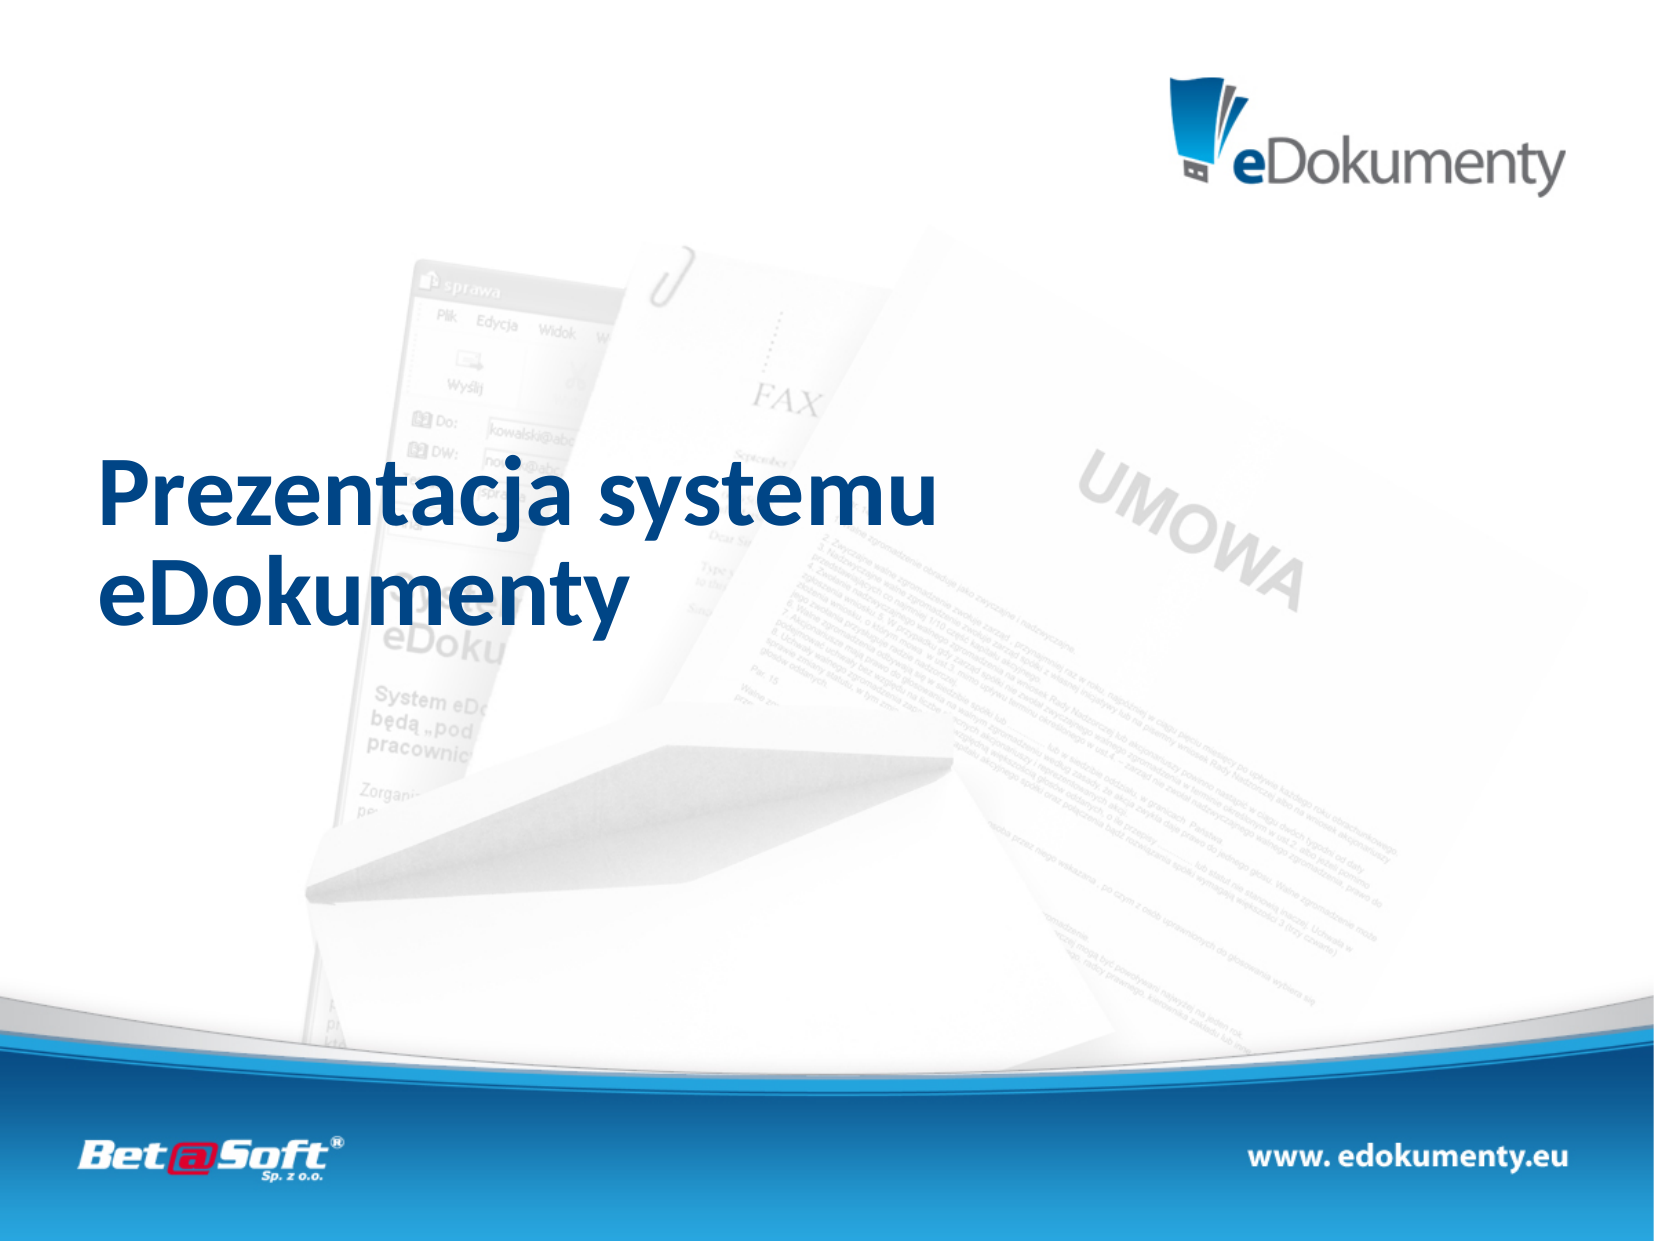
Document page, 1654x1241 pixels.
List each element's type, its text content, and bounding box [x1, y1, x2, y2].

picture [0, 0, 1654, 1241]
title Prezentacja systemu eDokumenty [82, 420, 1388, 680]
